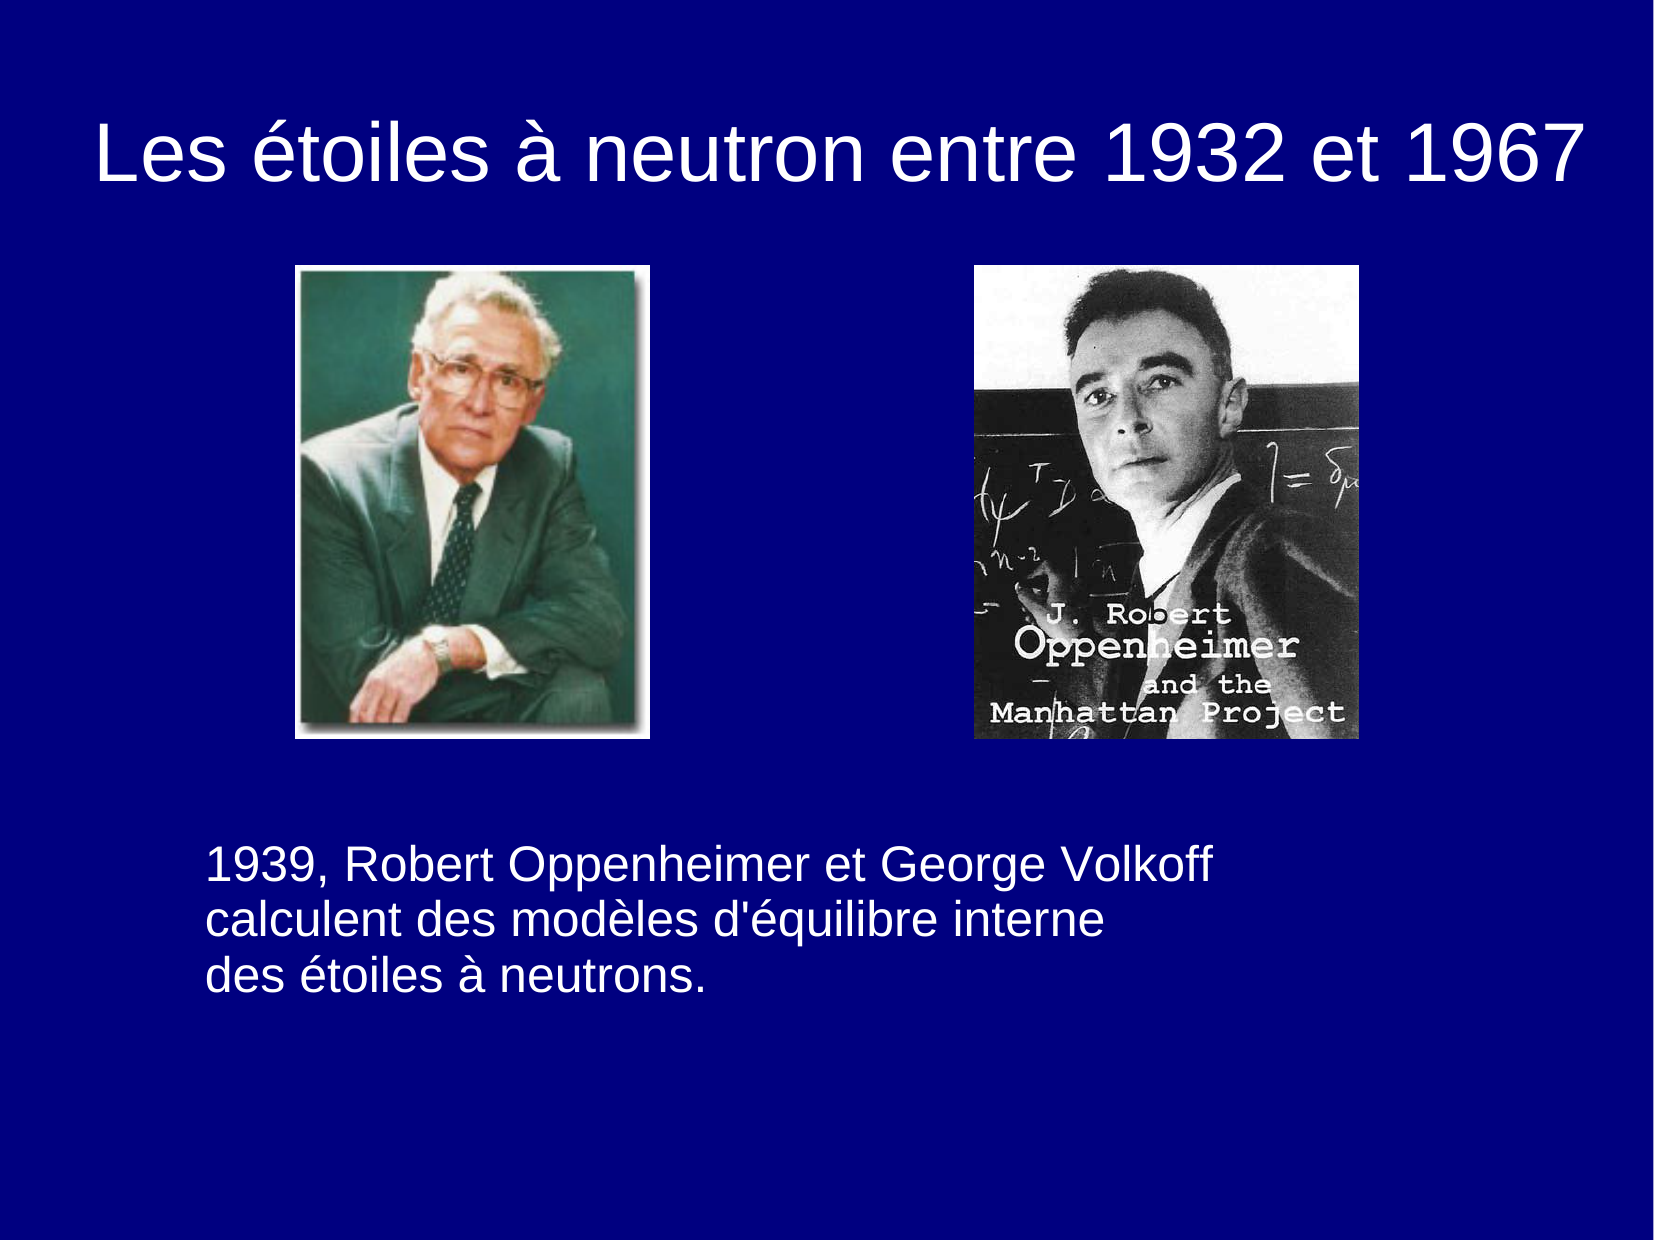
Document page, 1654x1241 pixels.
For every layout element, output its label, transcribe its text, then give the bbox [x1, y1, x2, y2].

title Les étoiles à neutron entre 1932 et 1967 [59, 49, 1625, 257]
text_box 1939, Robert Oppenheimer et George Volkoff calculent des modèles d'équilibre interne des étoiles à neutrons. [172, 828, 1565, 1123]
picture [295, 265, 650, 739]
picture [974, 265, 1359, 739]
